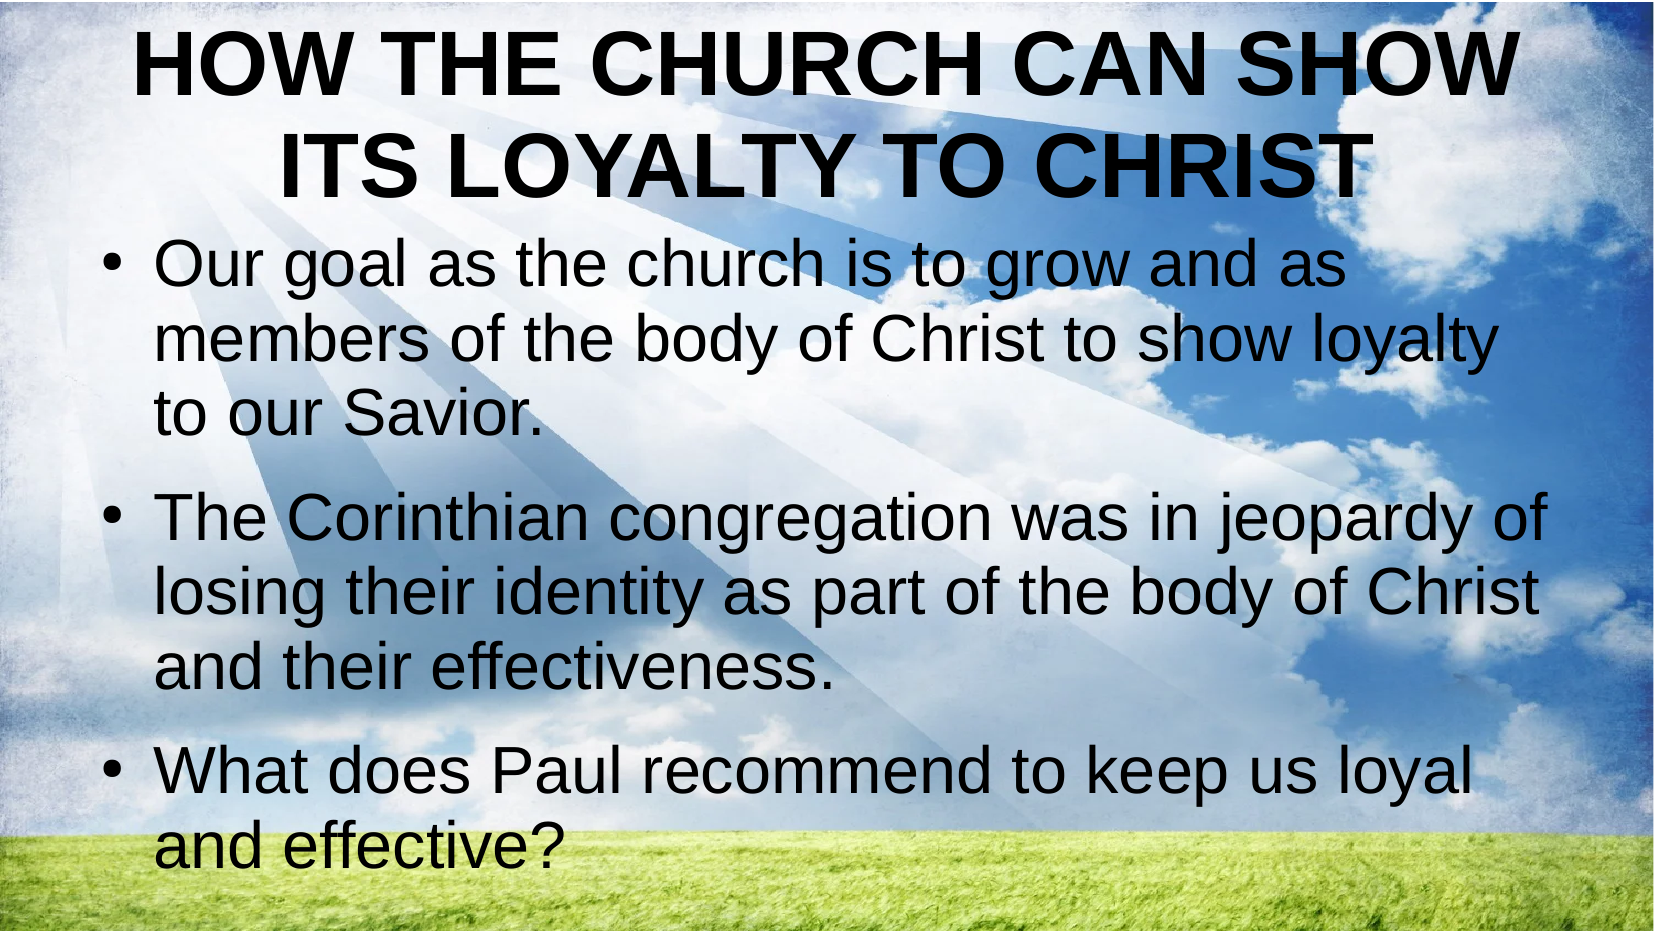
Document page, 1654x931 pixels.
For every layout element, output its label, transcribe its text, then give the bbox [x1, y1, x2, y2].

list Our goal as the church is to grow and as members of the body of Christ to show loyalty to our Savior. The Corinthian congregation was in jeopardy of losing their identity as part of the body of Christ and their effectiveness. What does Paul recommend to keep us loyal and effective? [82, 225, 1571, 909]
title HOW THE CHURCH CAN SHOW ITS LOYALTY TO CHRIST [82, 12, 1571, 218]
picture [0, 2, 1654, 931]
